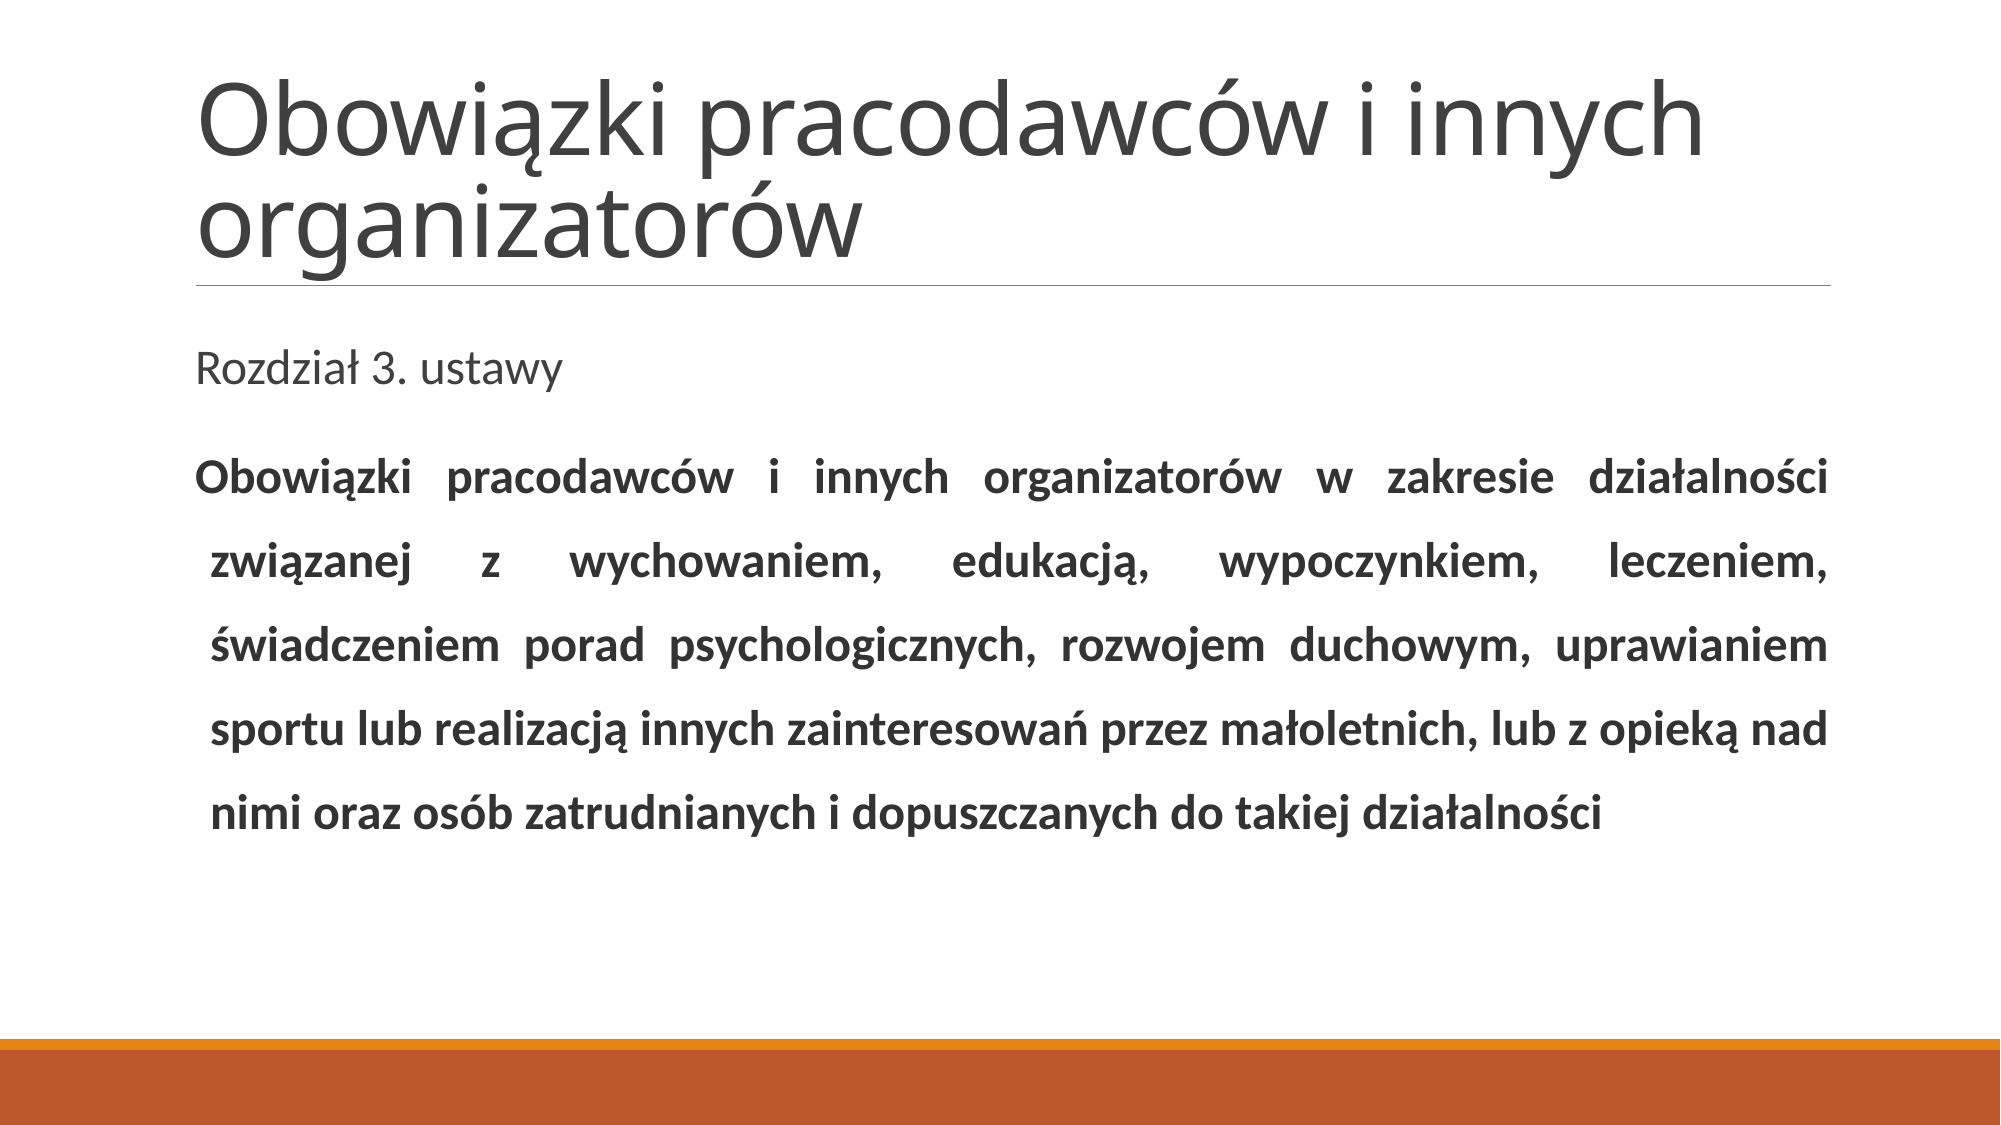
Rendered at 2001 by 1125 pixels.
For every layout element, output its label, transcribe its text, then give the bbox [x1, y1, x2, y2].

list Rozdział 3. ustawy Obowiązki pracodawców i innych organizatorów w zakresie działalności związanej z wychowaniem, edukacją, wypoczynkiem, leczeniem, świadczeniem porad psychologicznych, rozwojem duchowym, uprawianiem sportu lub realizacją innych zainteresowań przez małoletnich, lub z opieką nad nimi oraz osób zatrudnianych i dopuszczanych do takiej działalności [180, 302, 1831, 963]
title Obowiązki pracodawców i innych organizatorów [180, 47, 1831, 286]
